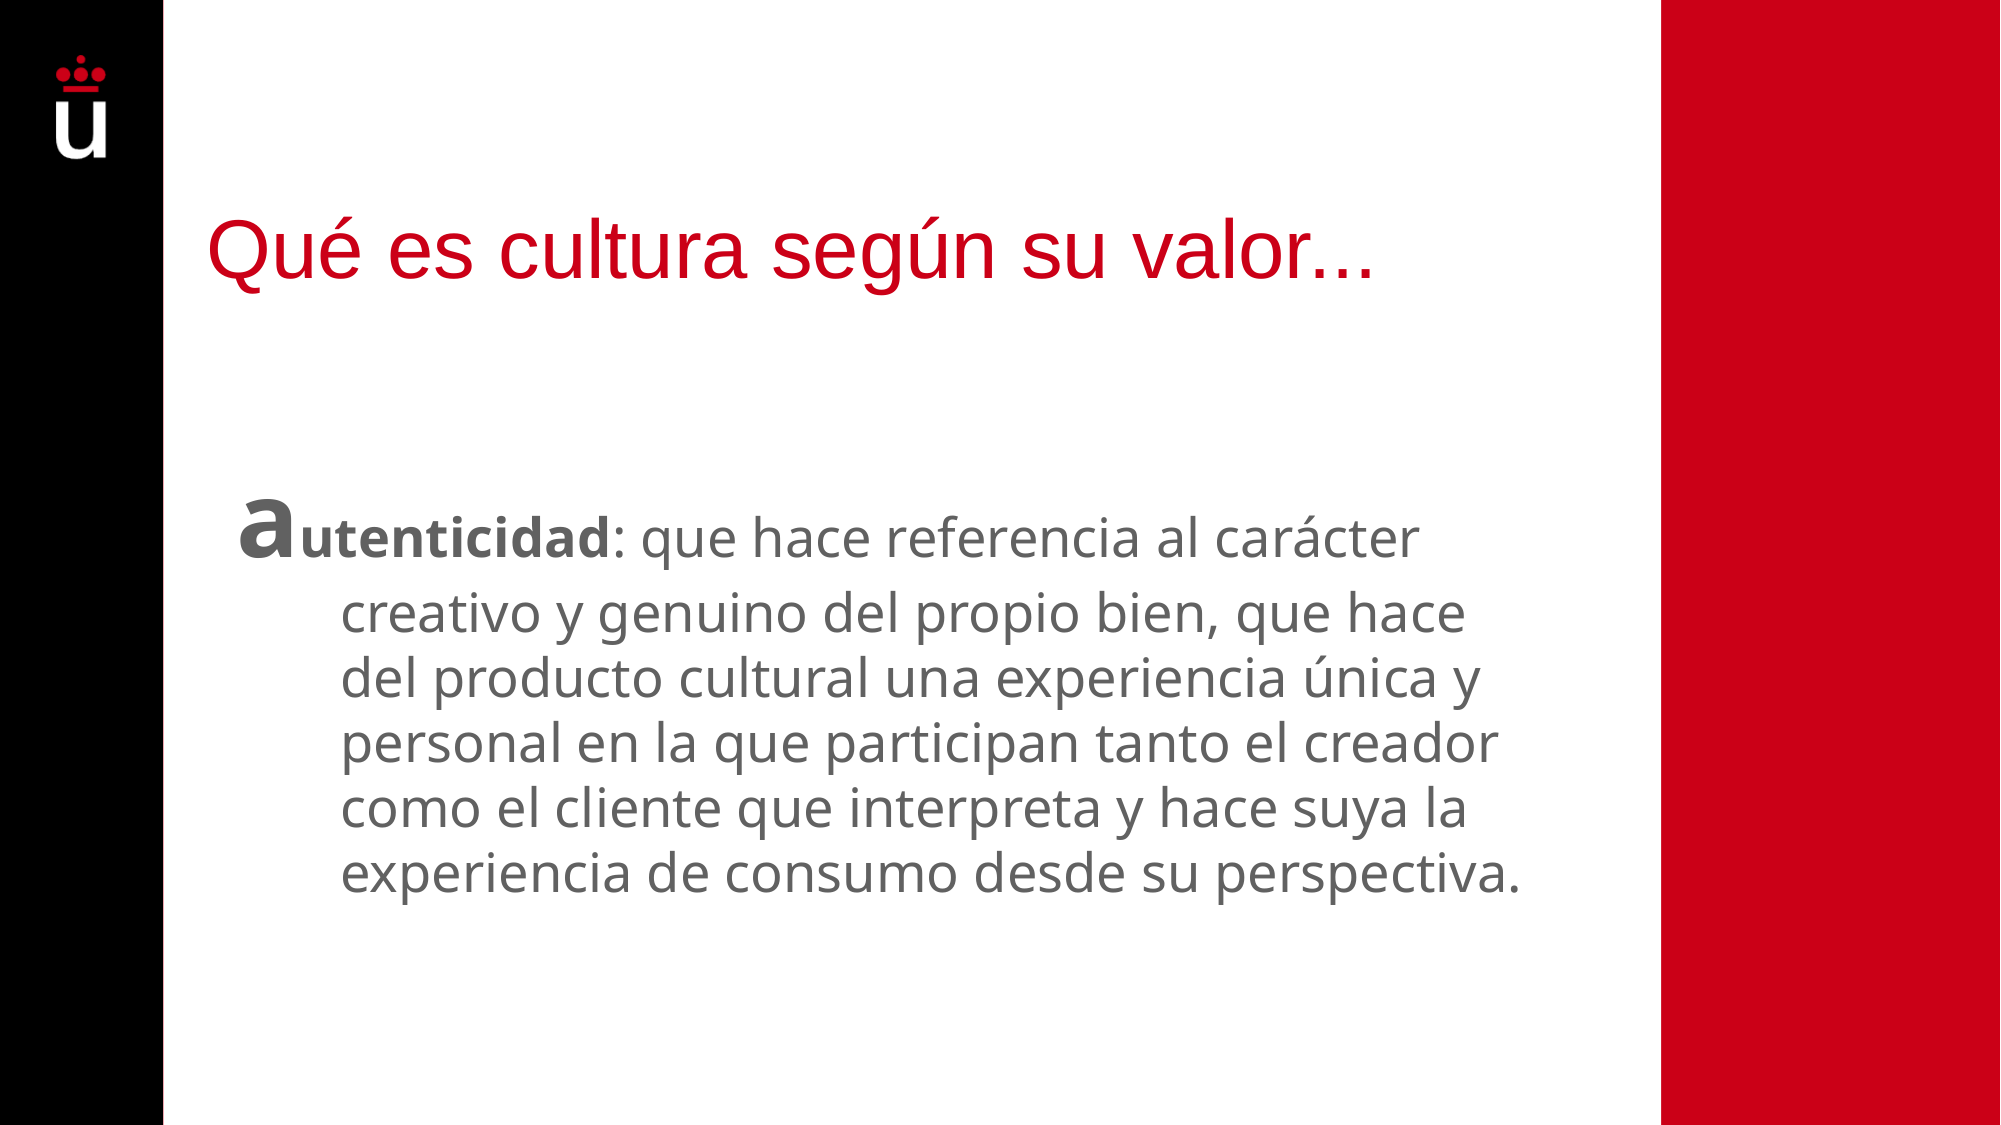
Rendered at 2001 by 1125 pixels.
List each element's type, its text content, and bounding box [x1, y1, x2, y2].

list Qué es cultura según su valor... [206, 234, 1595, 296]
picture [55, 55, 117, 165]
list autenticidad: que hace referencia al carácter creativo y genuino del propio bien, que hace del producto cultural una experiencia única y personal en la que participan tanto el creador como el cliente que interpreta y hace suya la experiencia de consumo desde su perspectiva. [236, 296, 1527, 1034]
